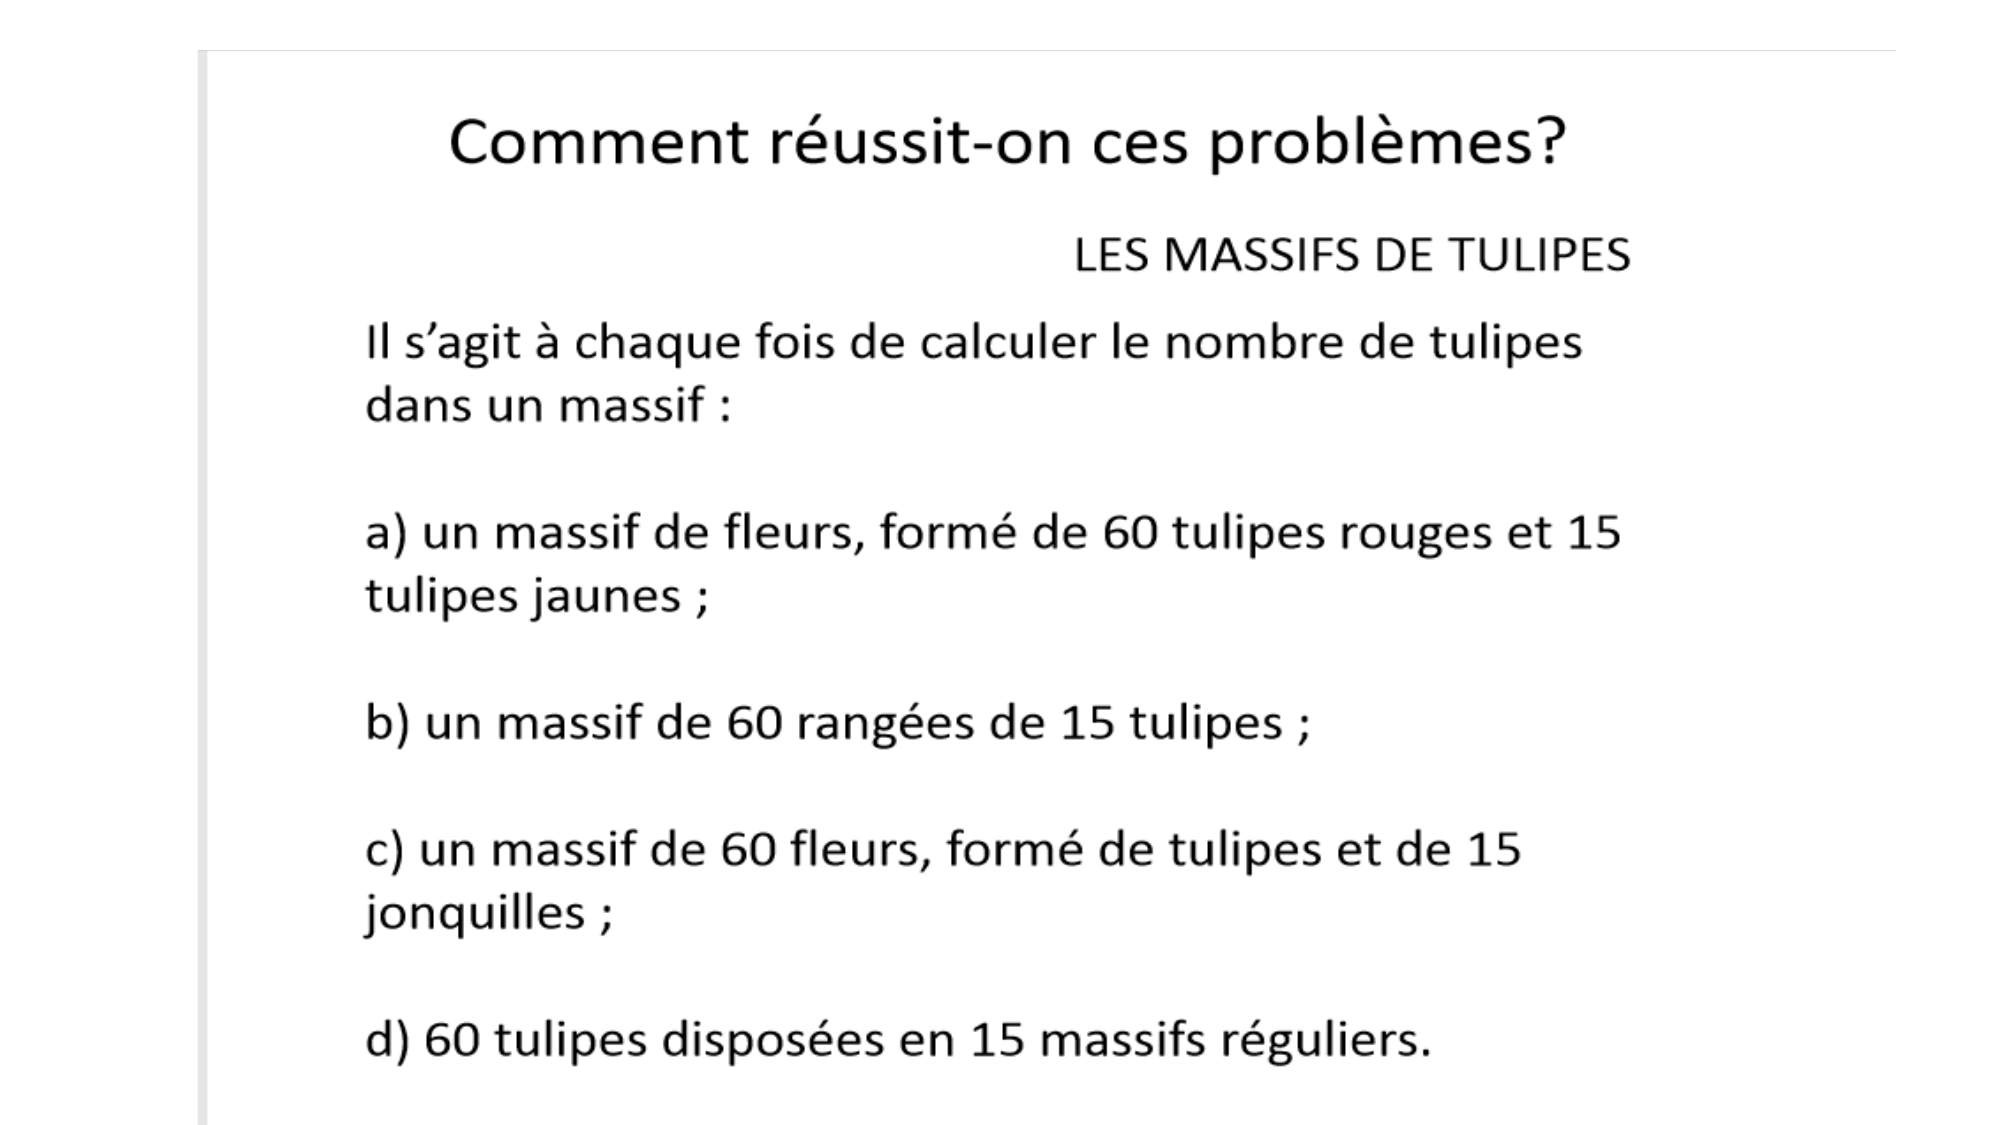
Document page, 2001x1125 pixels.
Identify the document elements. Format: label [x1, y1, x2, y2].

picture [197, 50, 1897, 1125]
